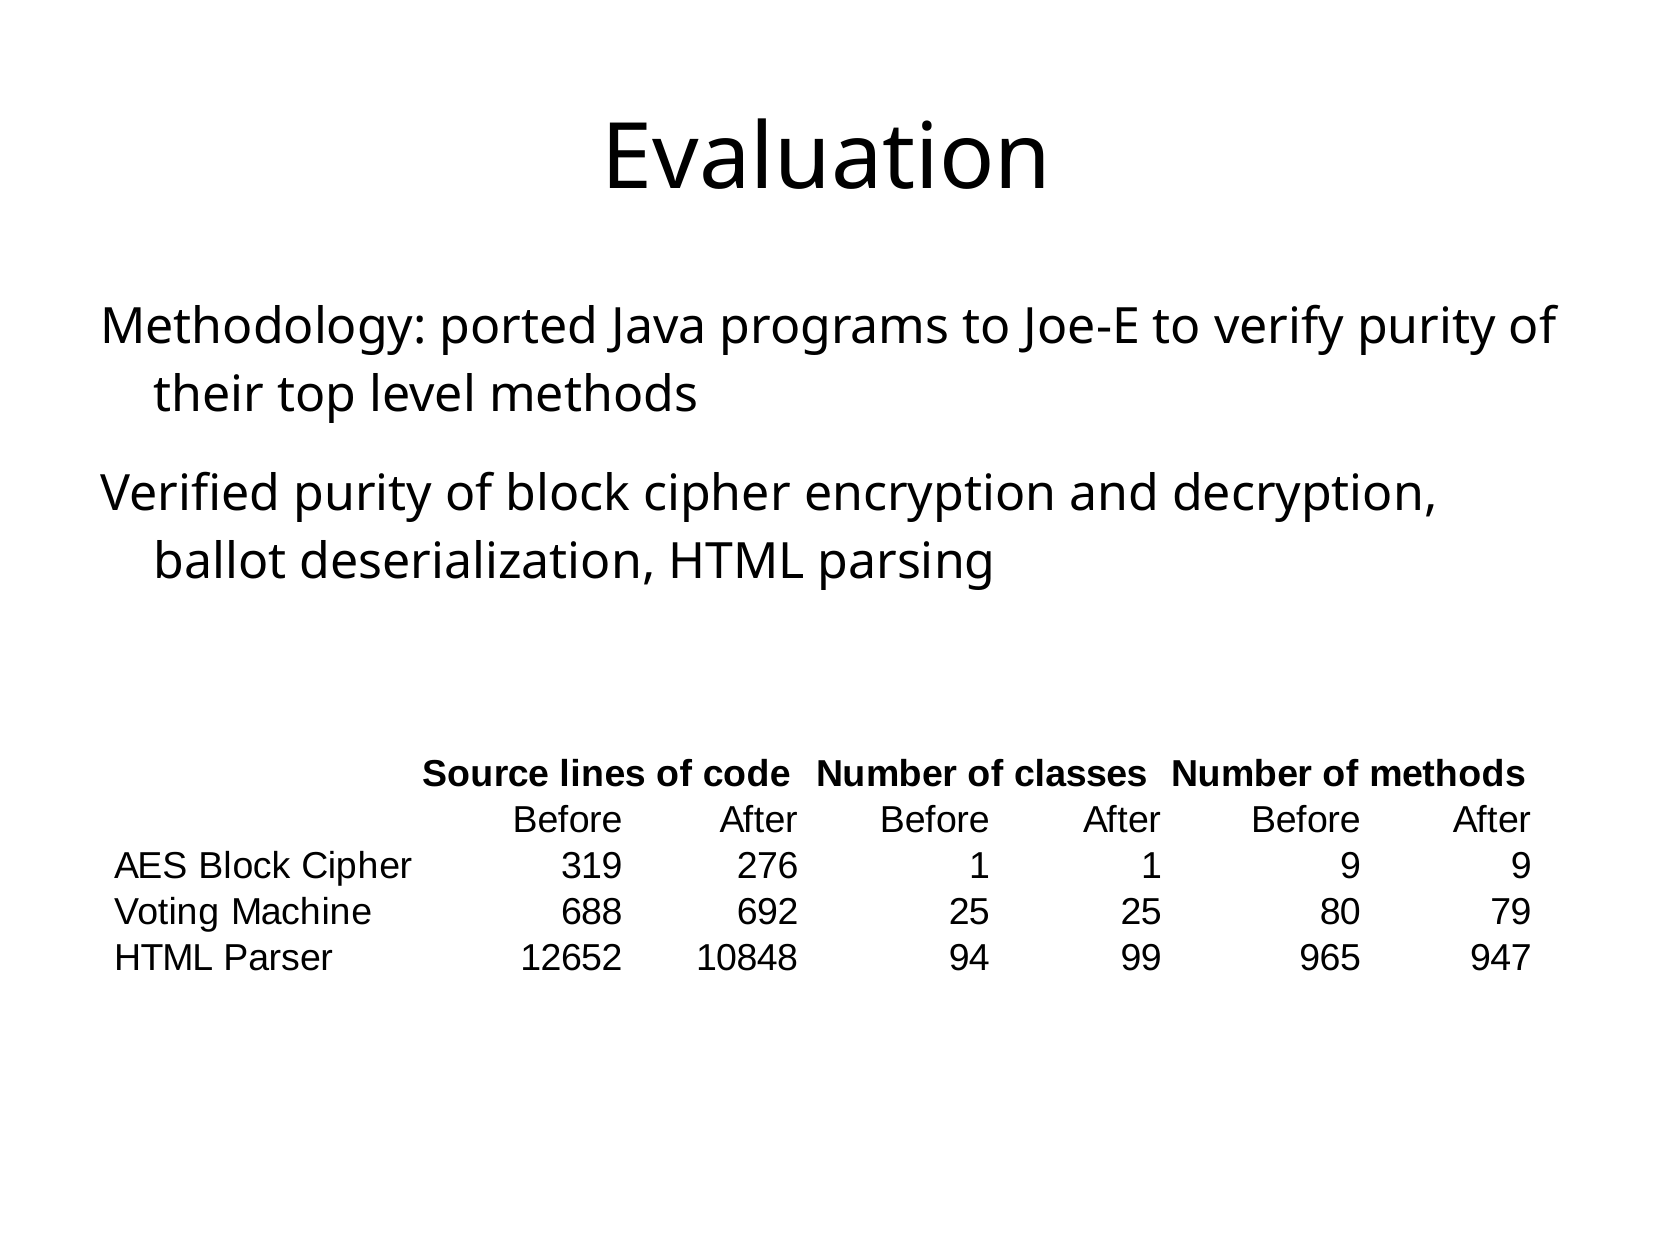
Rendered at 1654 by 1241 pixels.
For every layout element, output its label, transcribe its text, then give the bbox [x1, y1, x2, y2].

chart [111, 750, 1536, 1037]
list Methodology: ported Java programs to Joe-E to verify purity of their top level methods Verified purity of block cipher encryption and decryption, ballot deserialization, HTML parsing [82, 290, 1571, 1094]
title Evaluation [82, 56, 1571, 250]
